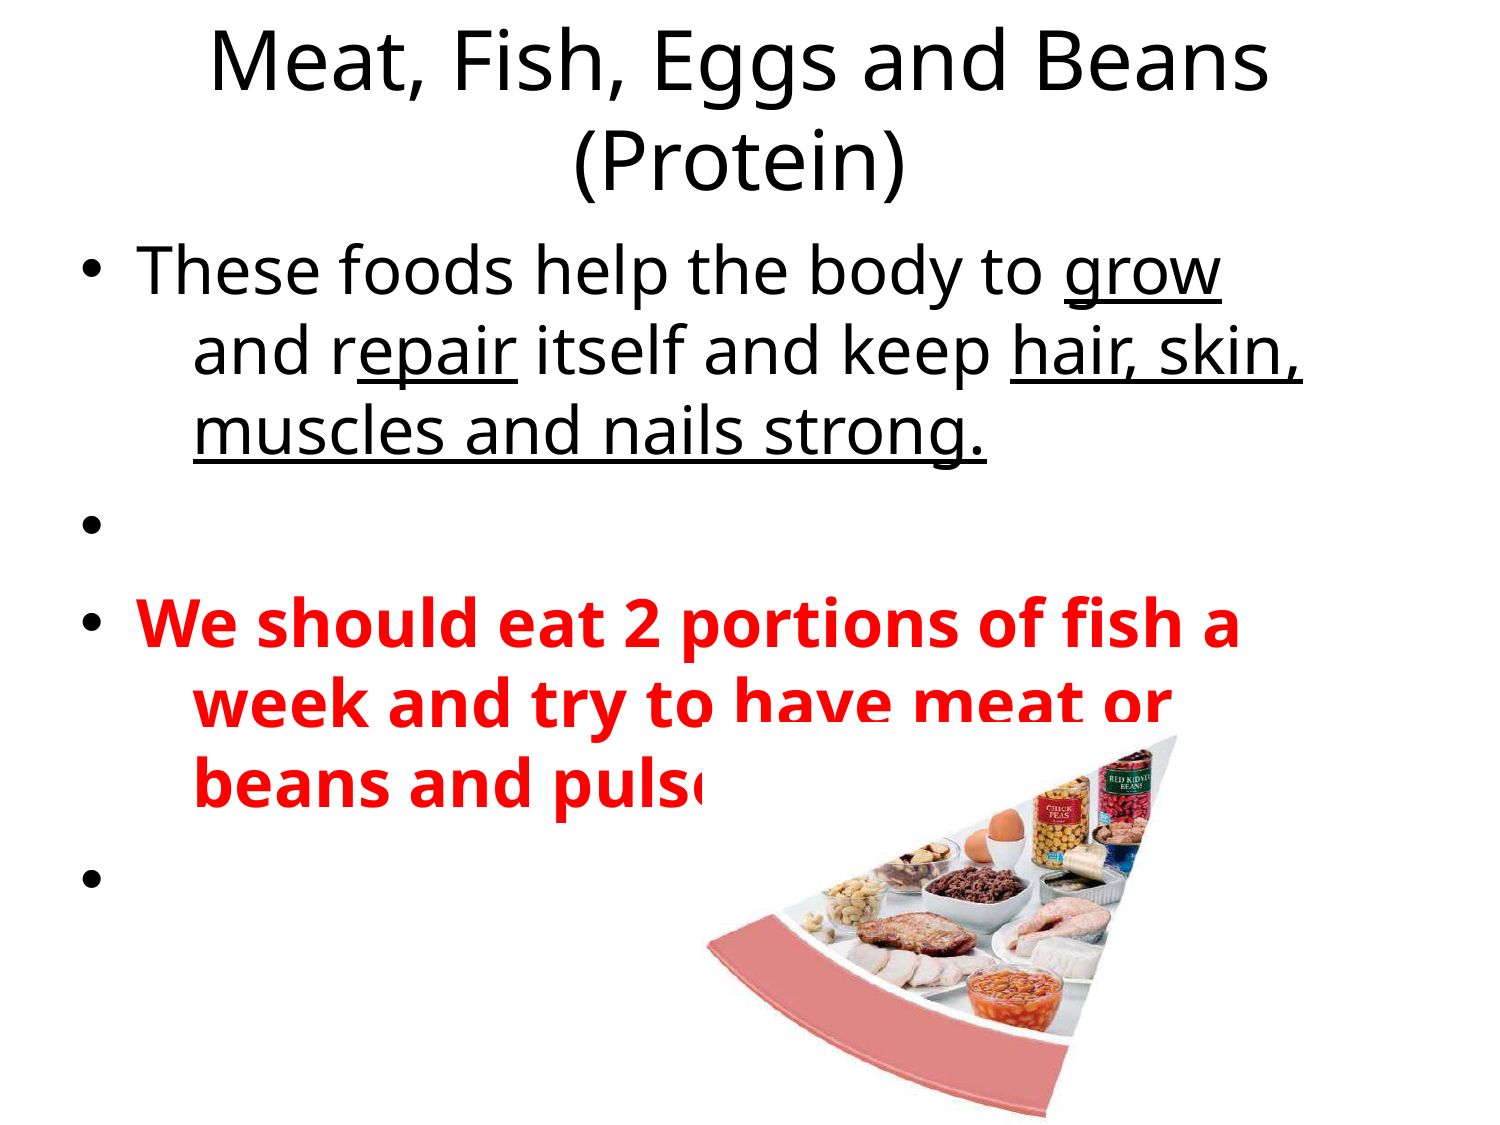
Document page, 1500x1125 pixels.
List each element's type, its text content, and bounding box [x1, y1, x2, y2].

list These foods help the body to grow and repair itself and keep hair, skin, muscles and nails strong. We should eat 2 portions of fish a week and try to have meat or beans and pulses everyday. [64, 219, 1330, 963]
title Meat, Fish, Eggs and Beans (Protein) [64, 0, 1415, 188]
picture [702, 722, 1177, 1124]
